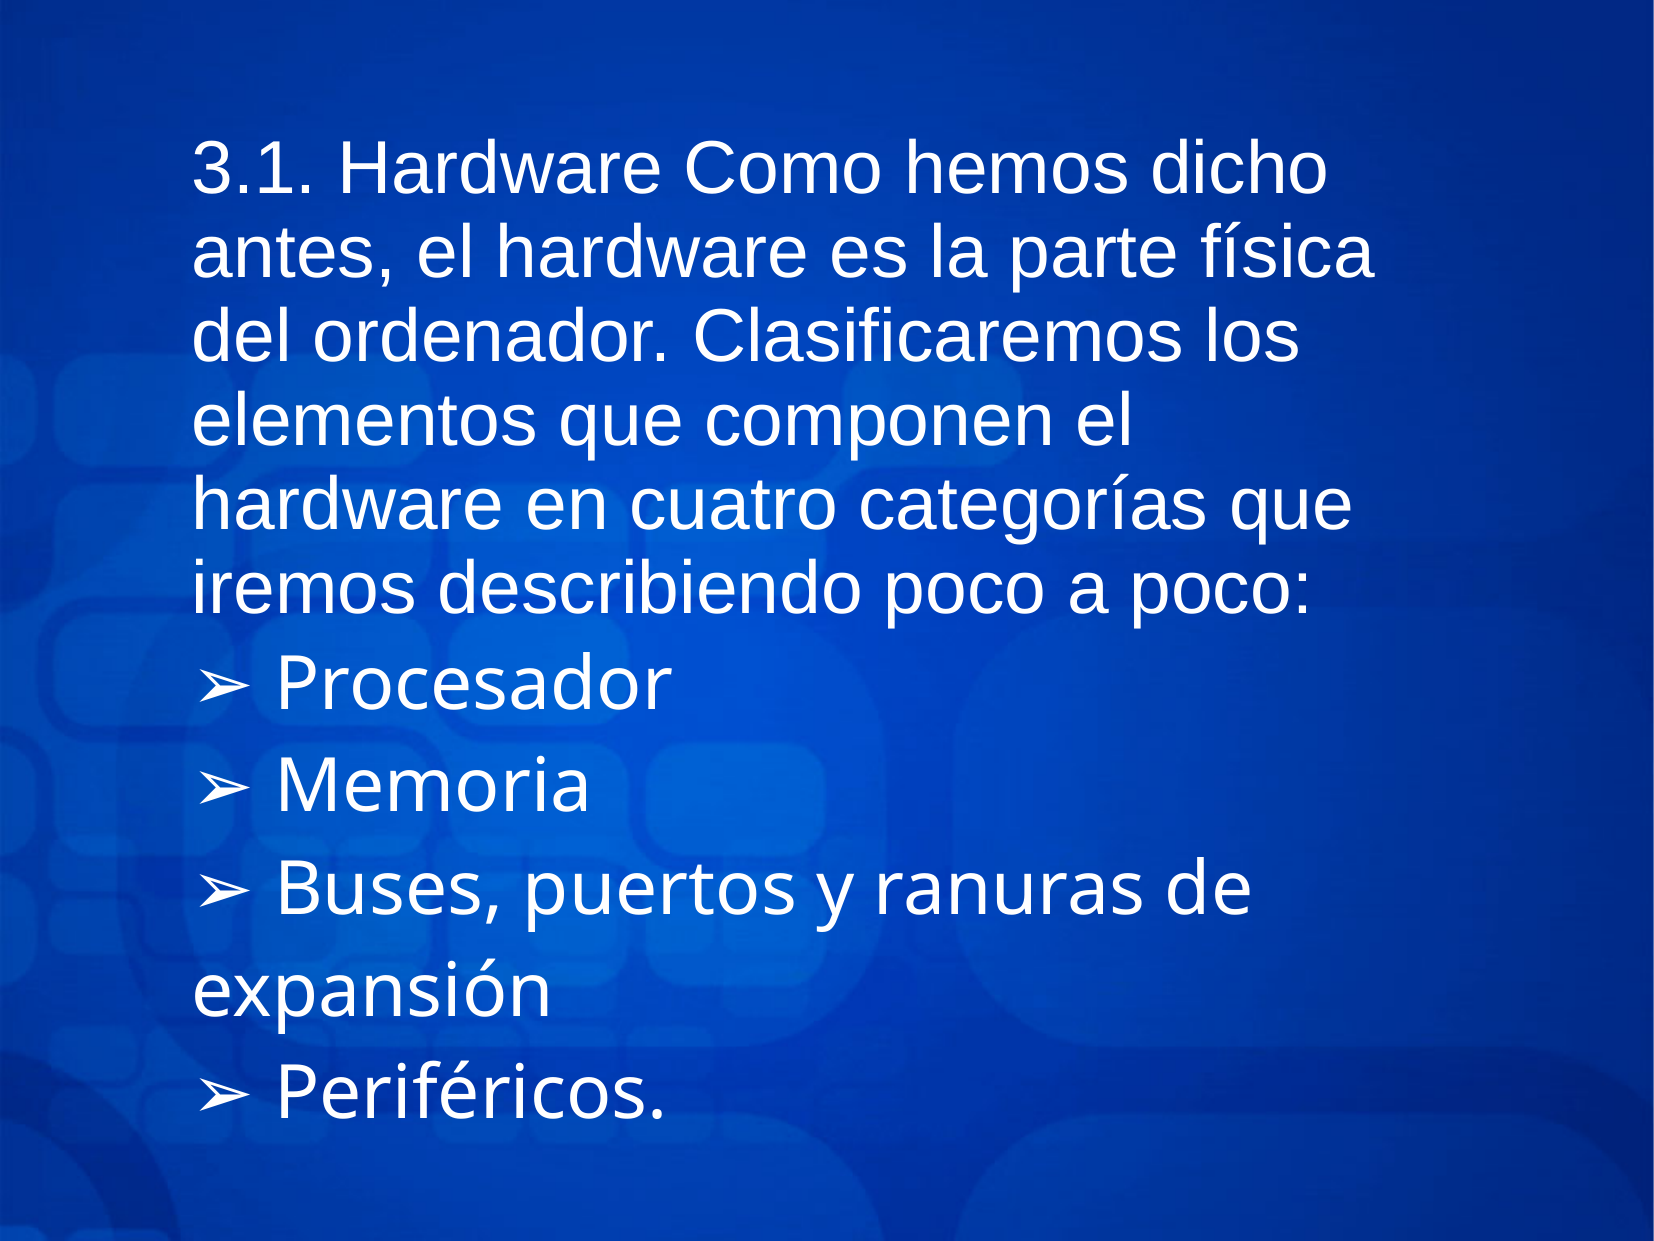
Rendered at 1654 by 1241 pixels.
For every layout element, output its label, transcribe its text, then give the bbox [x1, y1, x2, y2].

text_box 3.1. Hardware Como hemos dicho antes, el hardware es la parte física del ordenador. Clasificaremos los elementos que componen el hardware en cuatro categorías que iremos describiendo poco a poco: ➢ Procesador ➢ Memoria ➢ Buses, puertos y ranuras de expansión ➢ Periféricos. [177, 118, 1447, 1074]
picture [0, 0, 1654, 1241]
